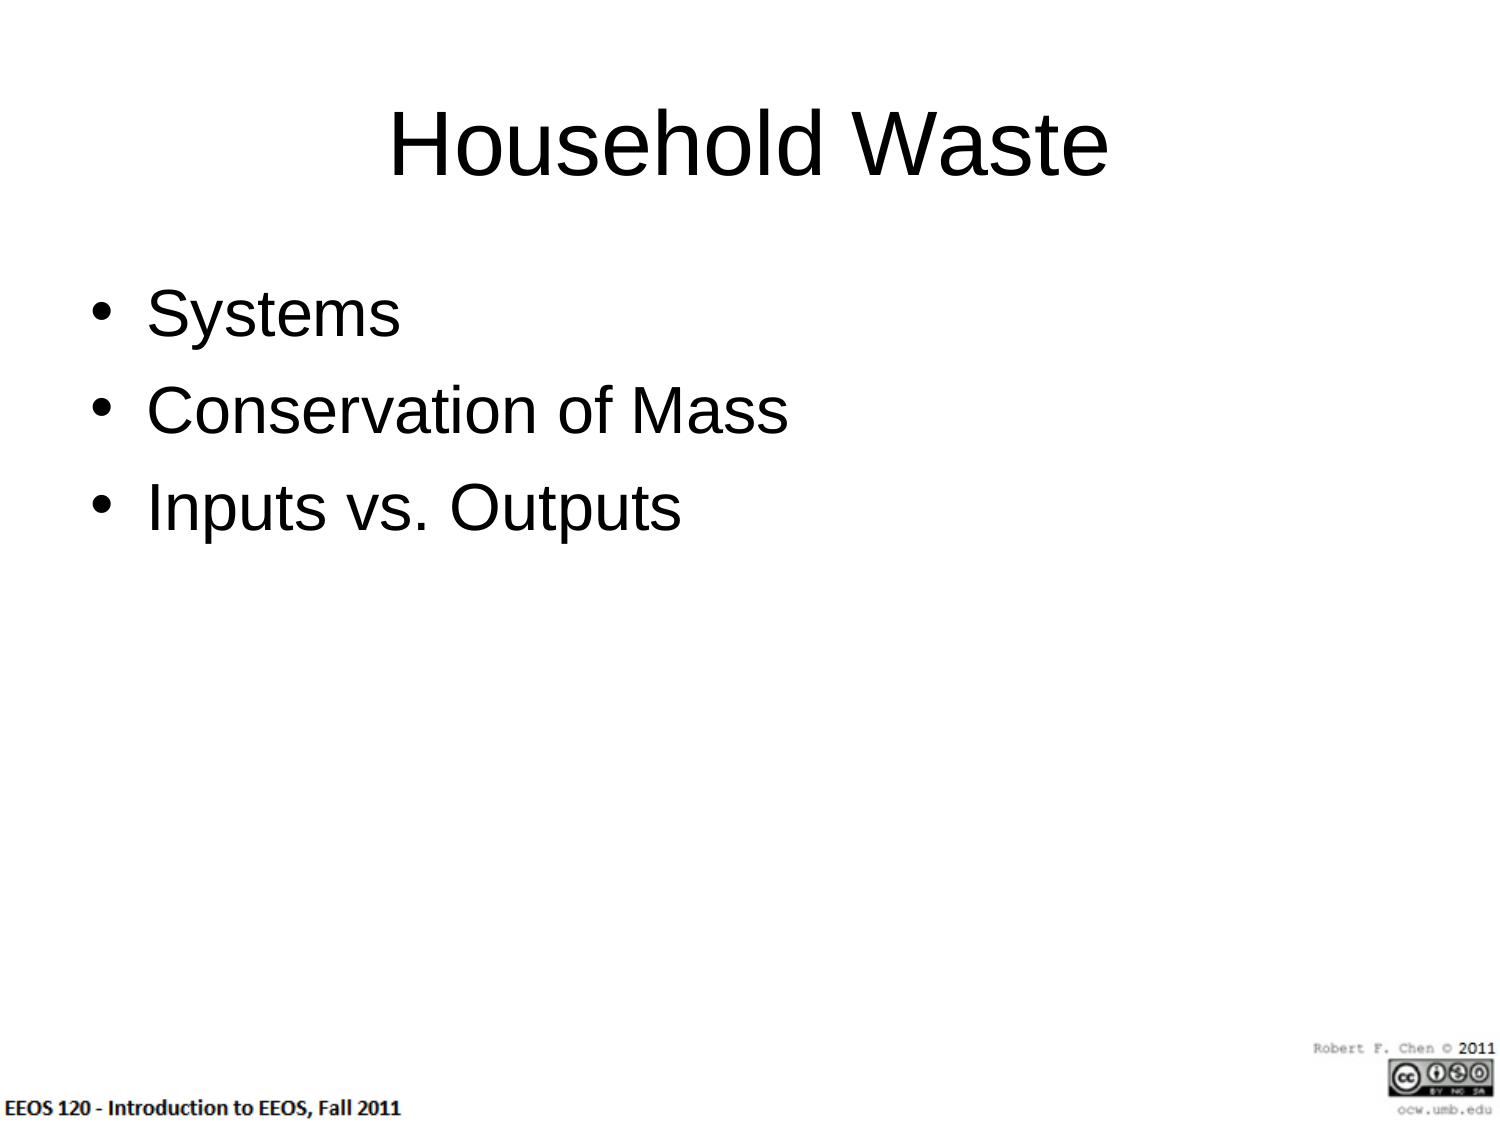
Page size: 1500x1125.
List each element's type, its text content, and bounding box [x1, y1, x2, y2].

picture [1306, 1032, 1500, 1125]
picture [0, 1090, 406, 1125]
list Systems Conservation of Mass Inputs vs. Outputs [75, 262, 1426, 1006]
title Household Waste [75, 45, 1426, 233]
